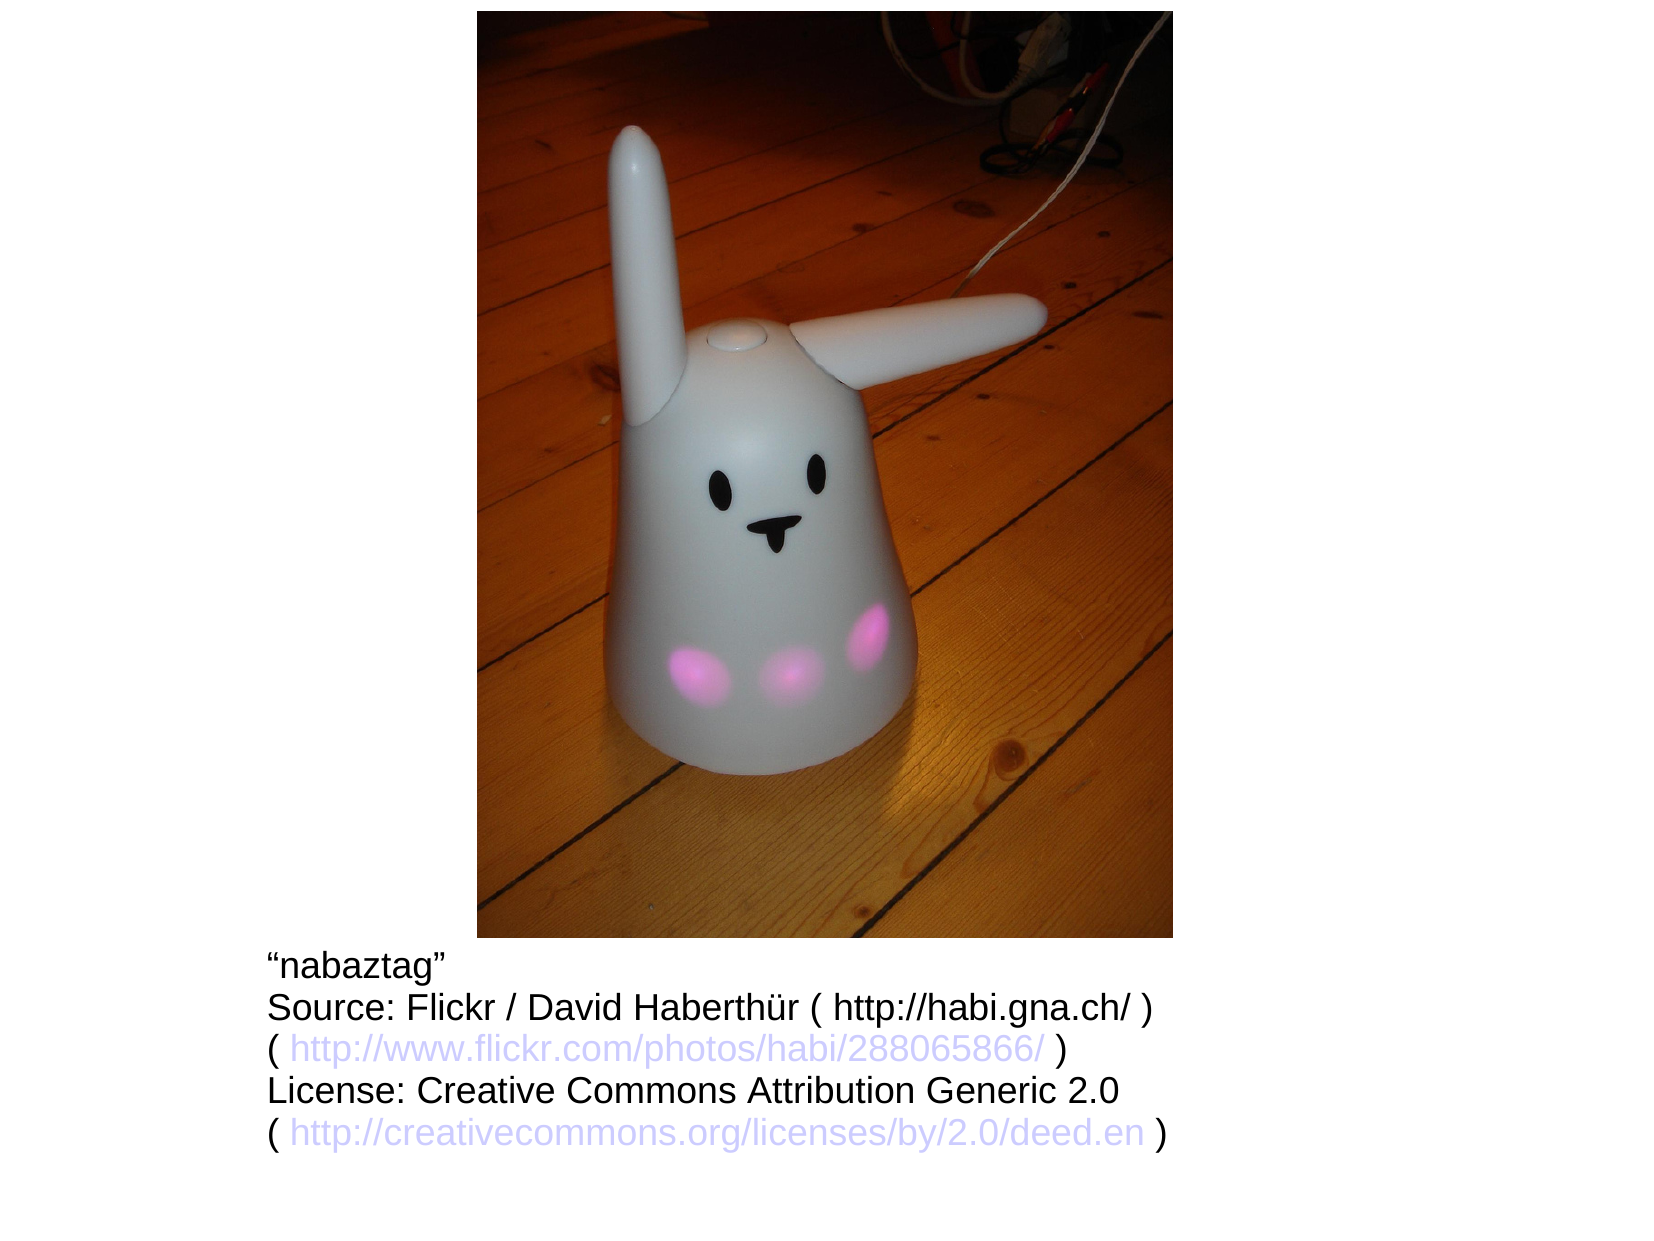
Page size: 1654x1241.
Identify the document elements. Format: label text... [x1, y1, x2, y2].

picture [477, 11, 1173, 938]
text_box “nabaztag” Source: Flickr / David Haberthür ( http://habi.gna.ch/ )‏ ( http://www.flickr.com/photos/habi/288065866/ )‏ License: Creative Commons Attribution Generic 2.0 ( http://creativecommons.org/licenses/by/2.0/deed.en )‏ [252, 937, 1263, 1163]
